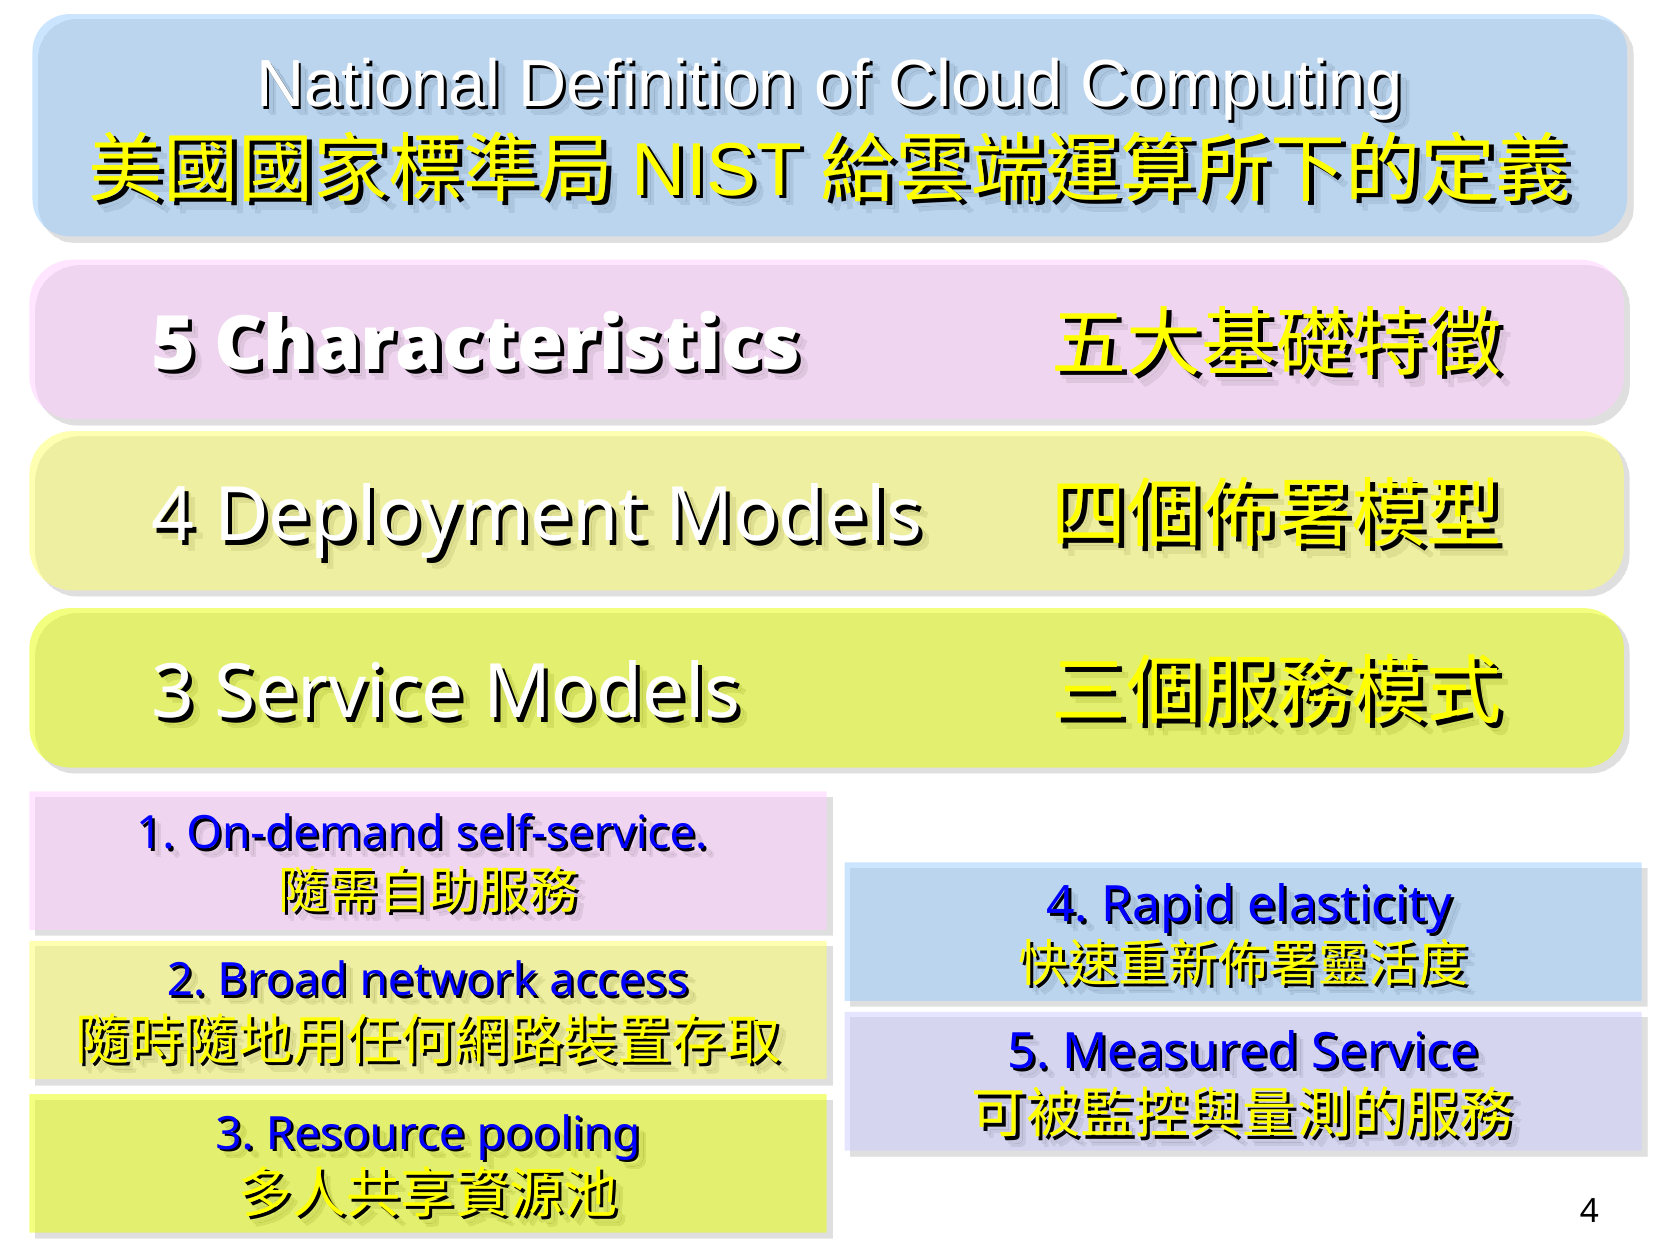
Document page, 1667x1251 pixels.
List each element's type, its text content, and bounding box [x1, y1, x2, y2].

text_box National Definition of Cloud Computing 美國國家標準局NIST給雲端運算所下的定義 [32, 14, 1628, 237]
text_box 5. Measured Service 可被監控與量測的服務 [844, 1011, 1642, 1151]
text_box 4 Deployment Models 四個佈署模型 [29, 431, 1624, 591]
text_box 4. Rapid elasticity 快速重新佈署靈活度 [844, 862, 1642, 1001]
text_box 2. Broad network access 隨時隨地用任何網路裝置存取 [29, 940, 827, 1080]
text_box 1. On-demand self-service. 隨需自助服務 [29, 791, 827, 930]
text_box 5 Characteristics 五大基礎特徵 [29, 259, 1624, 420]
text_box 3 Service Models 三個服務模式 [29, 608, 1624, 768]
text_box 3. Resource pooling 多人共享資源池 [29, 1094, 827, 1233]
